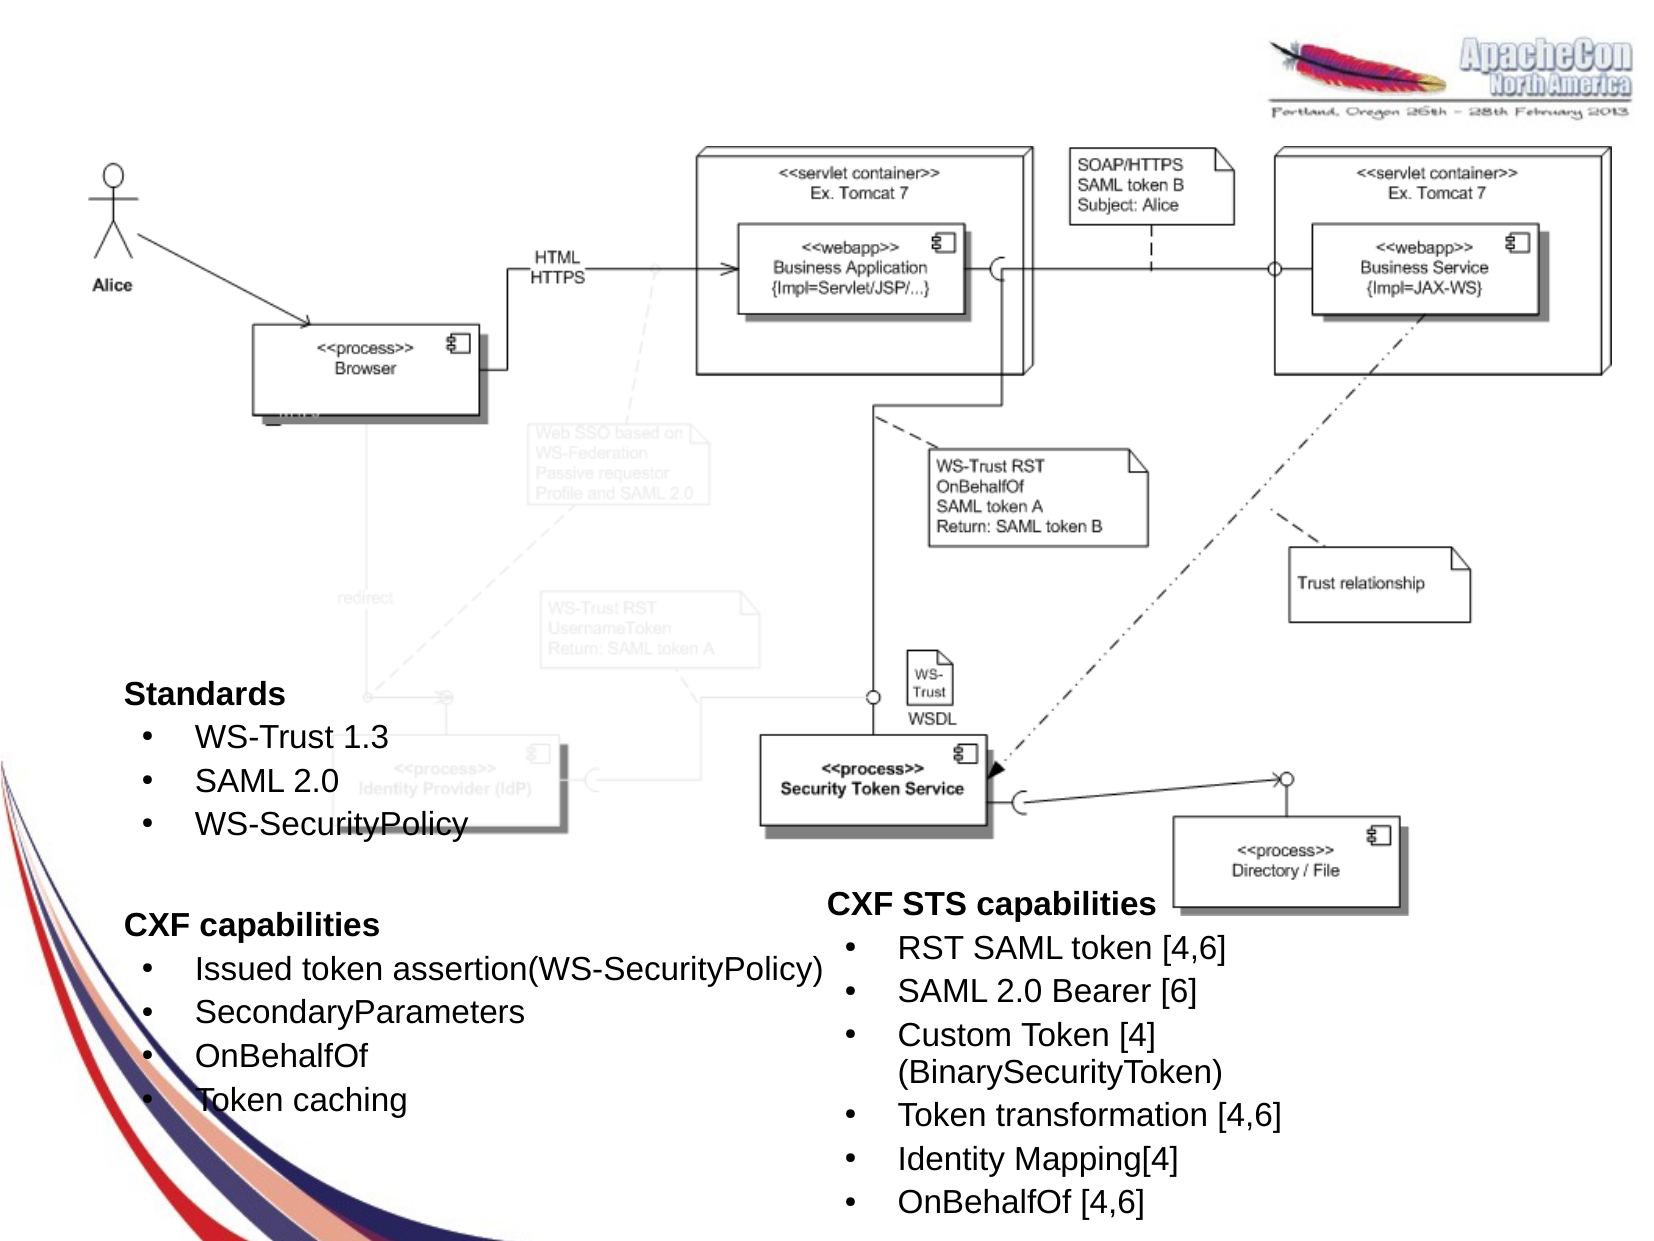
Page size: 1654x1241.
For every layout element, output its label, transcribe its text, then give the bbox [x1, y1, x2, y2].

picture [0, 0, 1654, 1241]
list CXF STS capabilities RST SAML token [4,6] SAML 2.0 Bearer [6] Custom Token [4] (BinarySecurityToken) Token transformation [4,6] Identity Mapping[4] OnBehalfOf [4,6] [826, 885, 1654, 1227]
list Standards WS-Trust 1.3 SAML 2.0 WS-SecurityPolicy CXF capabilities Issued token assertion(WS-SecurityPolicy) SecondaryParameters OnBehalfOf Token caching [124, 675, 951, 1123]
